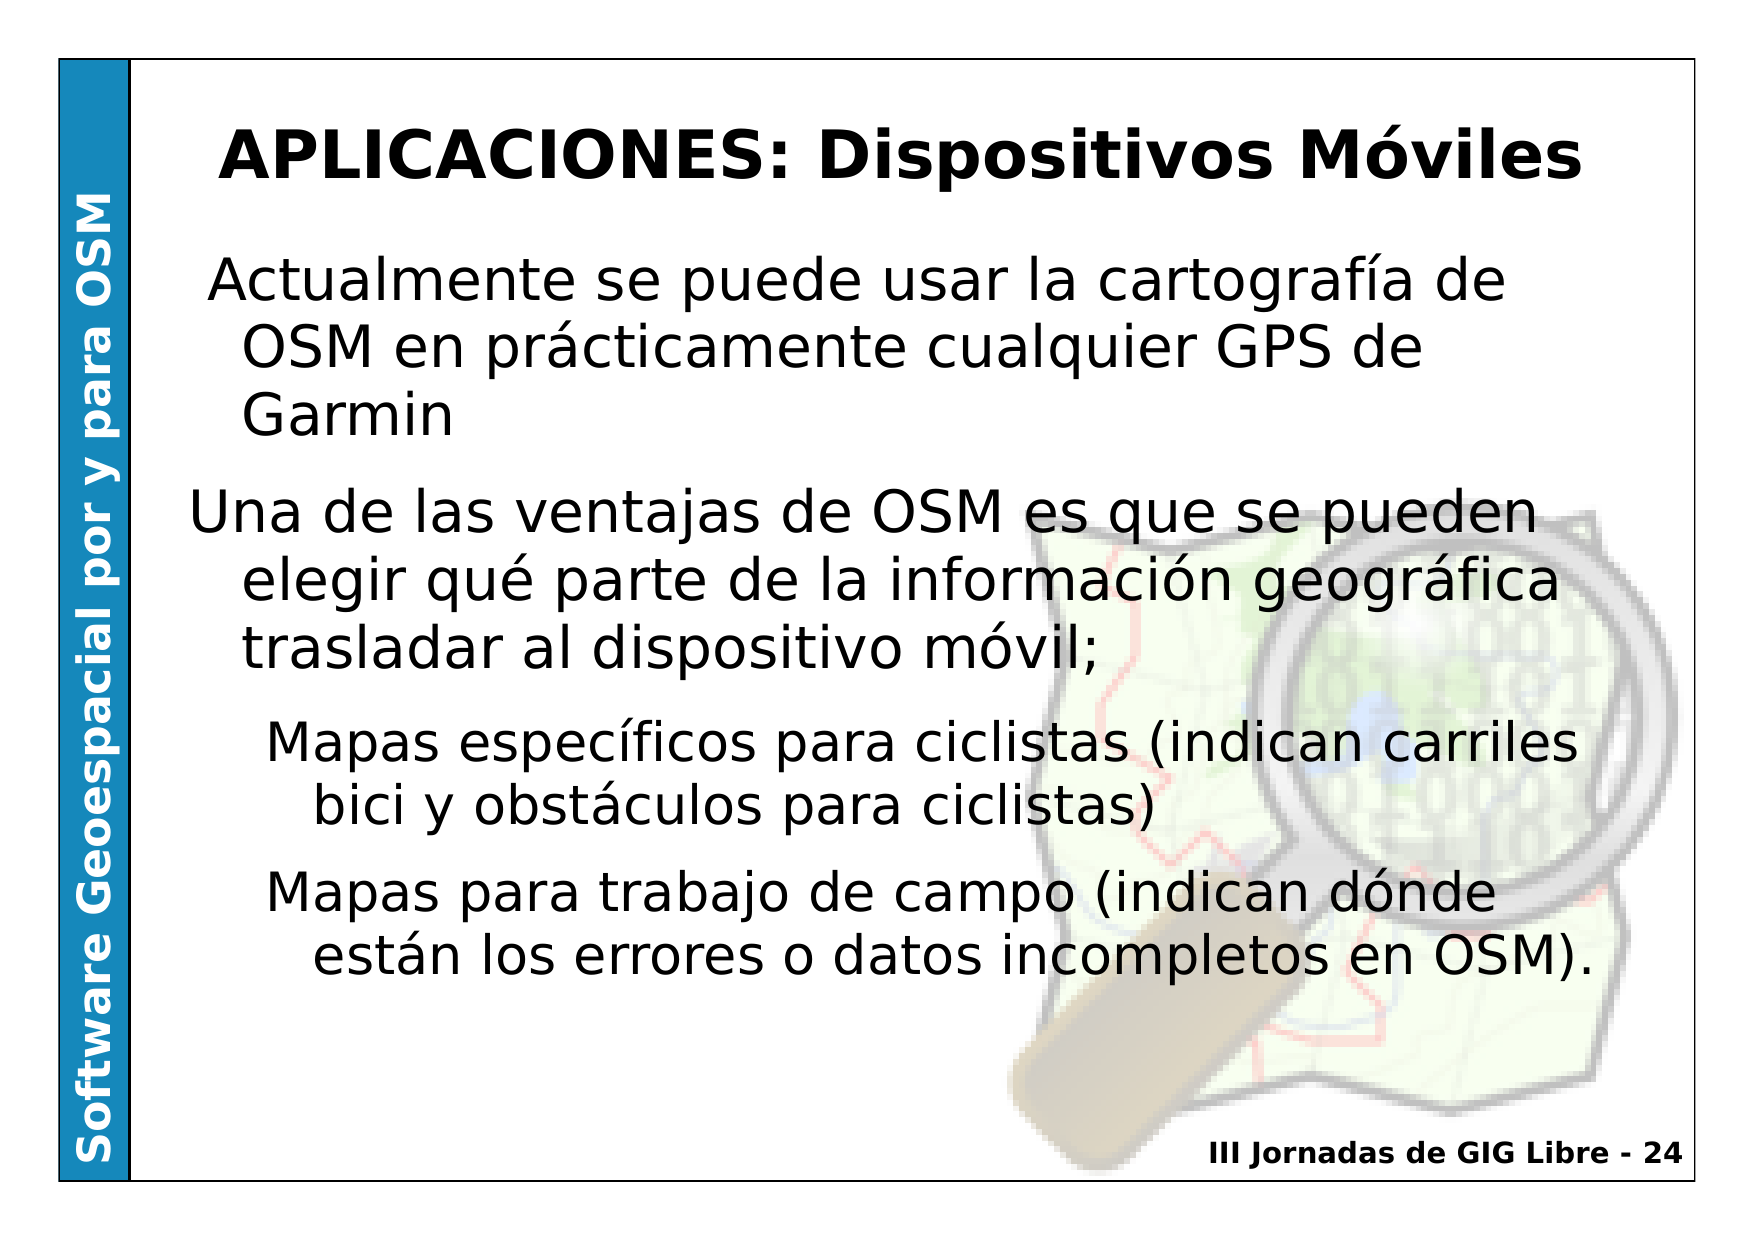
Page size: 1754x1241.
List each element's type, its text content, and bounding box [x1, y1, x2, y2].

list Actualmente se puede usar la cartografía de OSM en prácticamente cualquier GPS de Garmin Una de las ventajas de OSM es que se pueden elegir qué parte de la información geográfica trasladar al dispositivo móvil; Mapas específicos para ciclistas (indican carriles bici y obstáculos para ciclistas) Mapas para trabajo de campo (indican dónde están los errores o datos incompletos en OSM). [171, 246, 1634, 1177]
picture [996, 481, 1696, 1182]
title APLICACIONES: Dispositivos Móviles [171, 103, 1634, 209]
